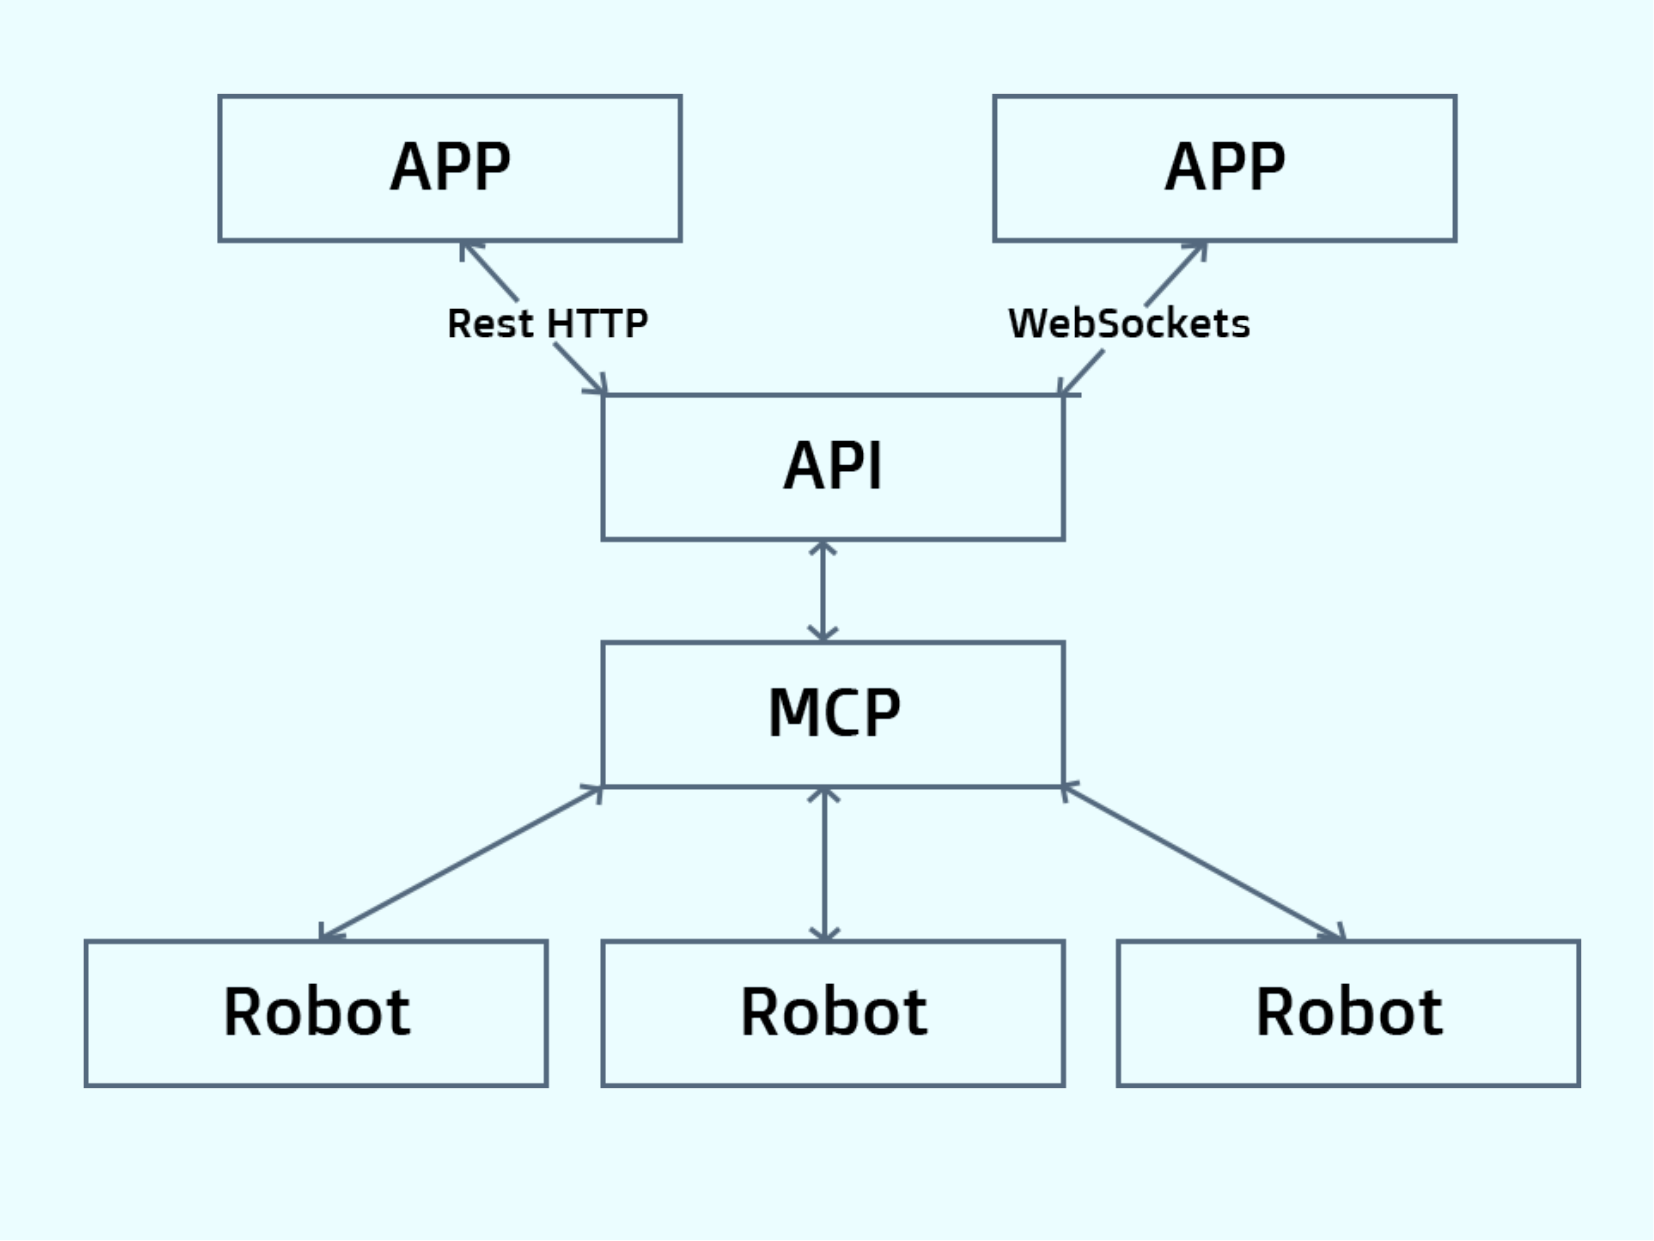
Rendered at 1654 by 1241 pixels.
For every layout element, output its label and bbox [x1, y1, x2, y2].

picture [15, 27, 1654, 1154]
